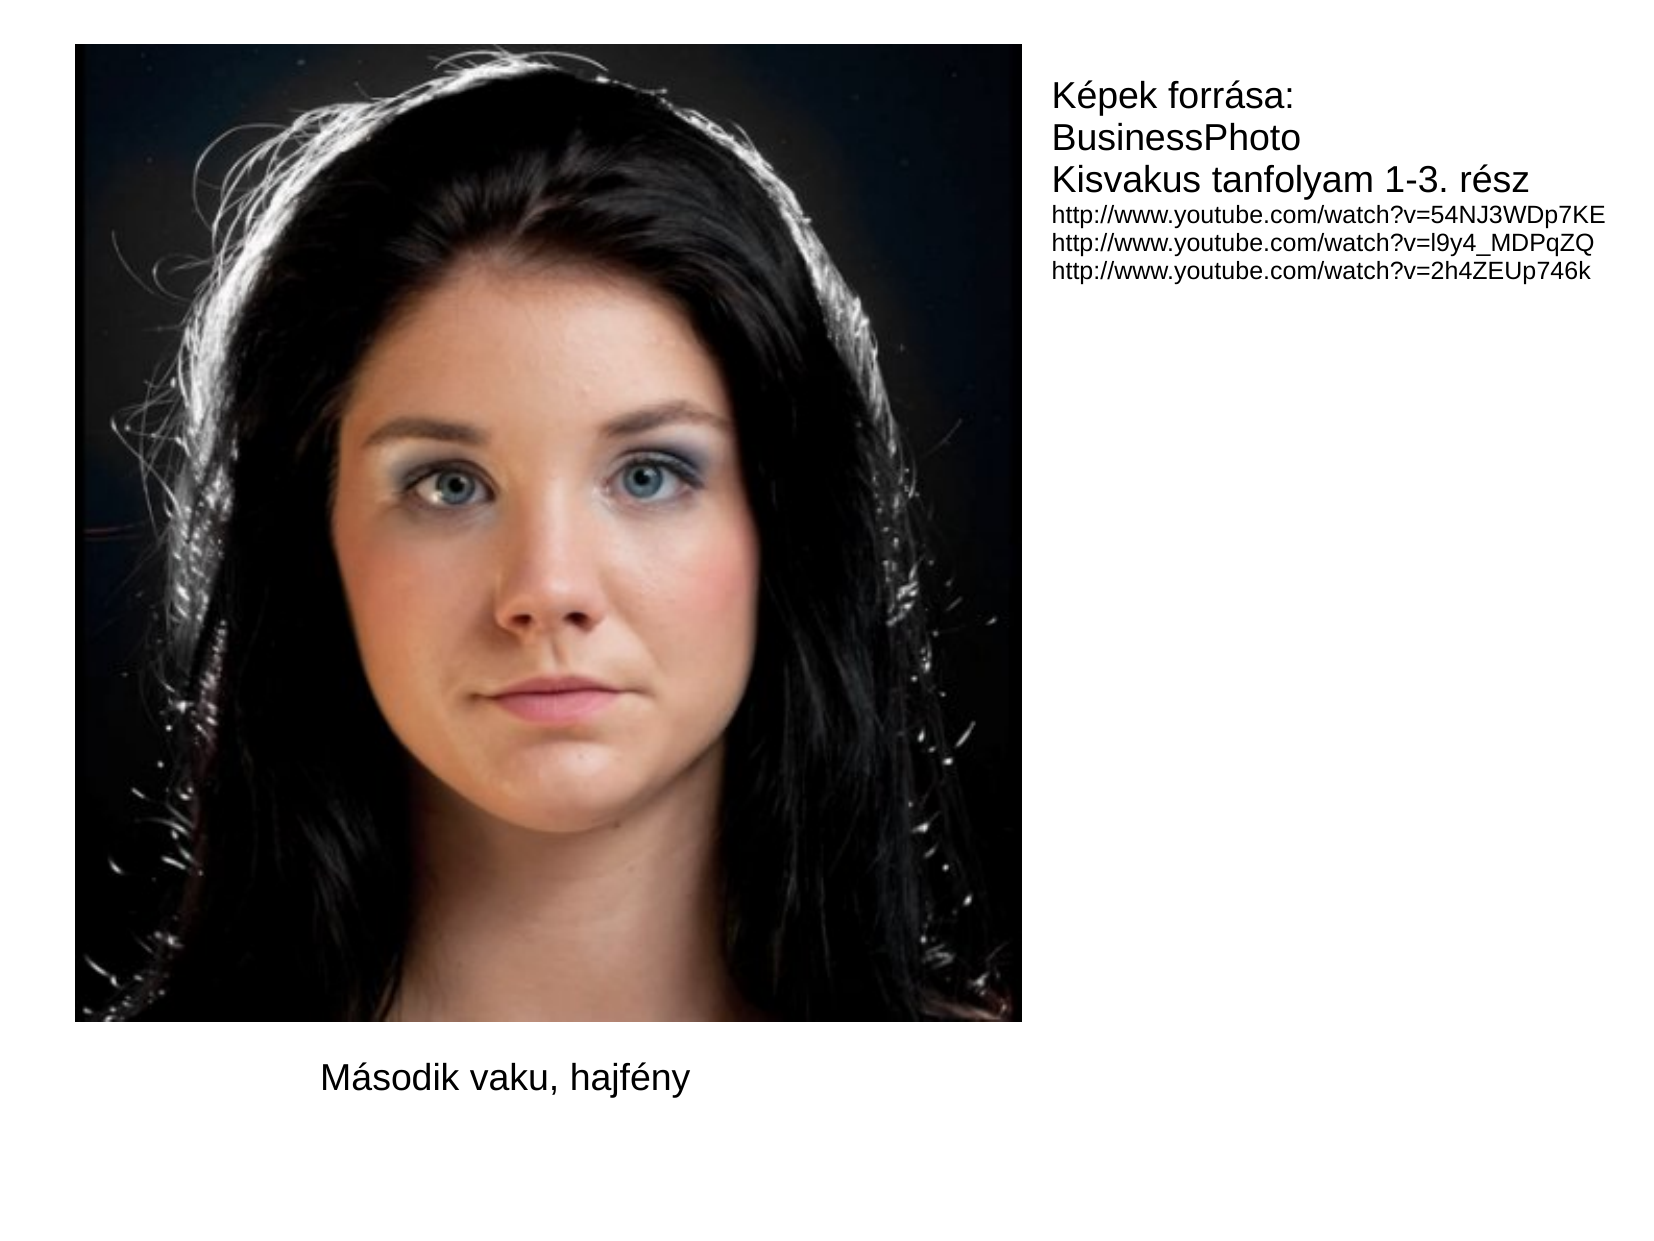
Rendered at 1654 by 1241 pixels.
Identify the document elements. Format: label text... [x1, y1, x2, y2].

text_box Képek forrása: BusinessPhoto Kisvakus tanfolyam 1-3. rész http://www.youtube.com/watch?v=54NJ3WDp7KE http://www.youtube.com/watch?v=l9y4_MDPqZQ http://www.youtube.com/watch?v=2h4ZEUp746k [1036, 67, 1622, 293]
text_box Második vaku, hajfény [305, 1049, 705, 1107]
picture [75, 44, 1022, 1022]
